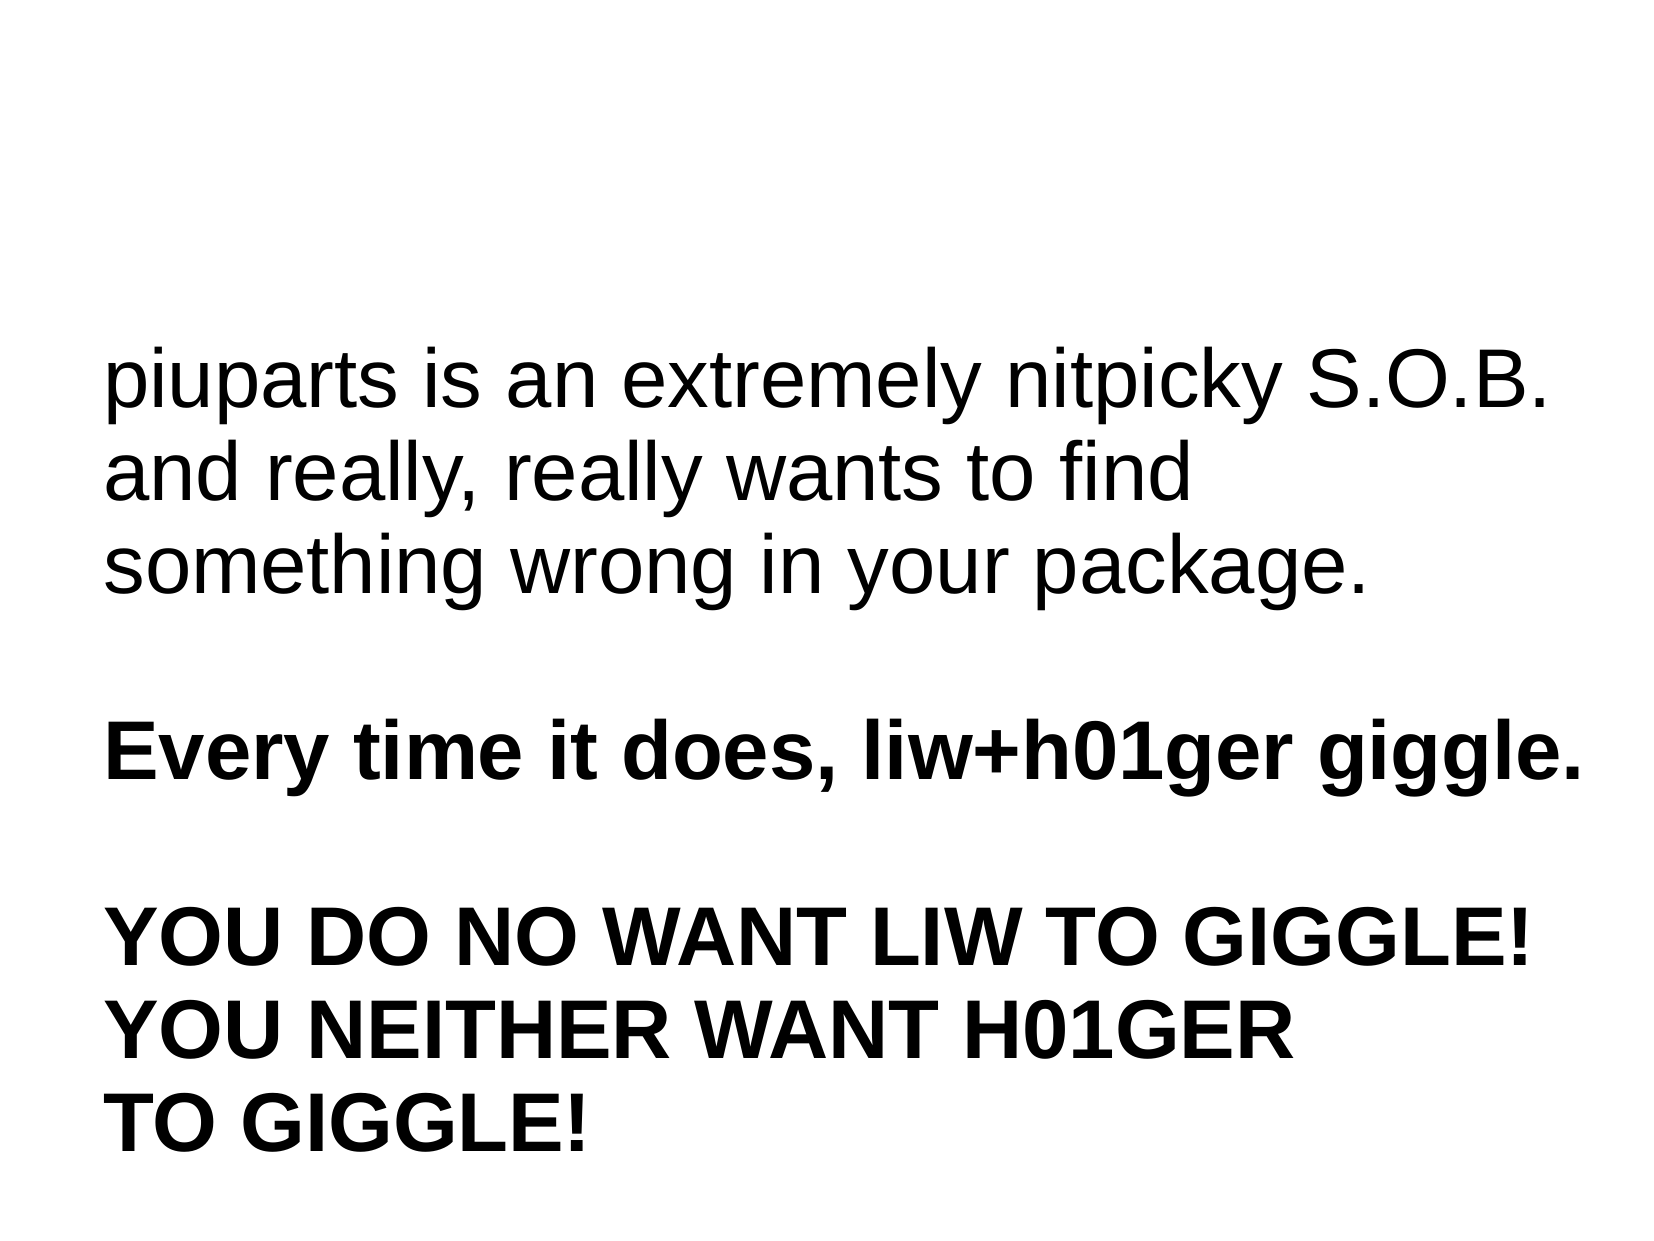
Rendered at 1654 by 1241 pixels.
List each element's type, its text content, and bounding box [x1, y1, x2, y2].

text_box piuparts is an extremely nitpicky S.O.B. and really, really wants to find something wrong in your package. Every time it does, liw+h01ger giggle. YOU DO NO WANT LIW TO GIGGLE! YOU NEITHER WANT H01GER TO GIGGLE! [88, 324, 1602, 1177]
